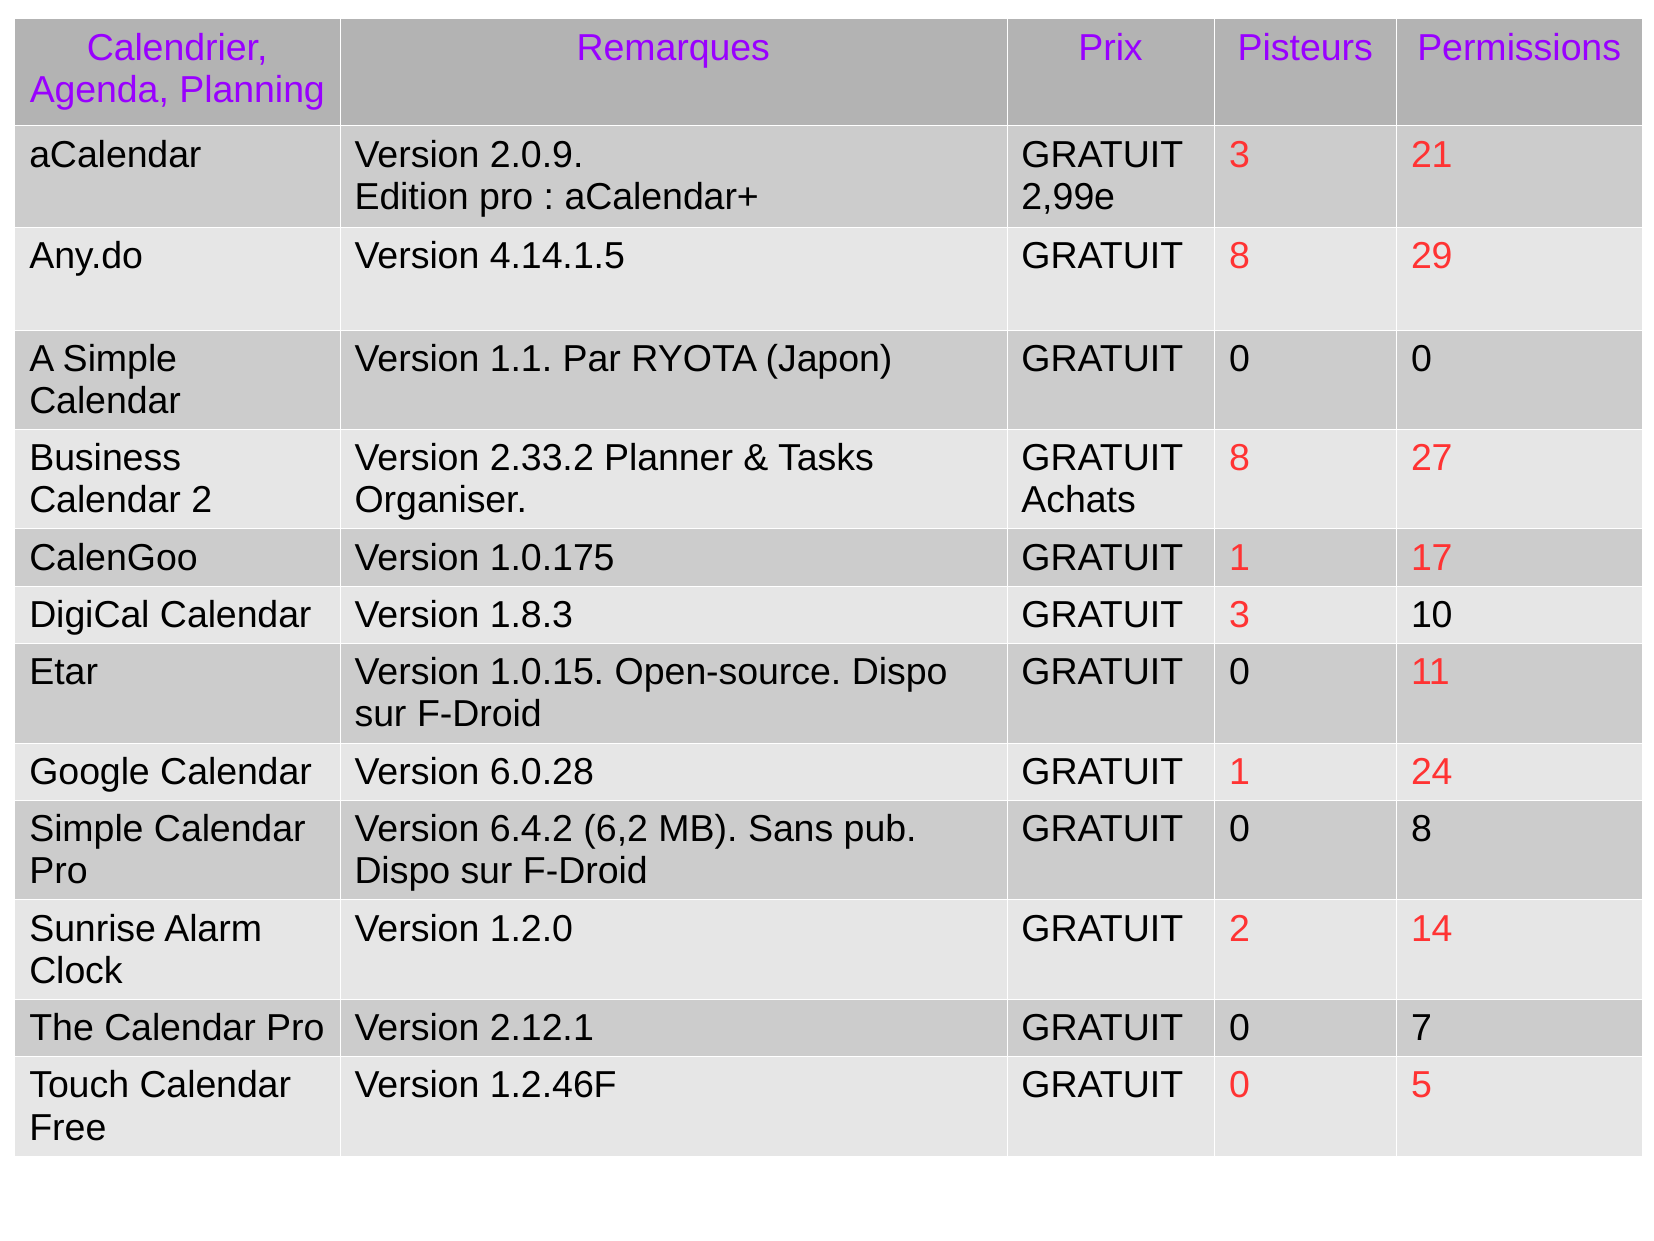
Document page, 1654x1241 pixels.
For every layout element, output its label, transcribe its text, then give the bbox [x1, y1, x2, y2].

table_cell 8 [1215, 430, 1396, 528]
table_cell Version 6.4.2 (6,2 MB). Sans pub. Dispo sur F-Droid [341, 801, 1007, 899]
table_cell CalenGoo [15, 529, 340, 586]
table_cell GRATUIT [1008, 587, 1214, 643]
table_cell 8 [1215, 228, 1396, 330]
table_cell 11 [1397, 644, 1642, 743]
table_cell Google Calendar [15, 744, 340, 800]
table_cell 0 [1397, 331, 1642, 429]
table_cell Version 6.0.28 [341, 744, 1007, 800]
table_cell Version 1.0.175 [341, 529, 1007, 586]
table_cell 10 [1397, 587, 1642, 643]
table_cell Version 1.1. Par RYOTA (Japon) [341, 331, 1007, 429]
table_cell Version 1.8.3 [341, 587, 1007, 643]
table_cell GRATUIT [1008, 644, 1214, 743]
table_cell 7 [1397, 1000, 1642, 1056]
table_cell 1 [1215, 529, 1396, 586]
table_cell 0 [1215, 1000, 1396, 1056]
table_cell GRATUIT [1008, 1057, 1214, 1156]
table_cell 0 [1215, 331, 1396, 429]
table_cell 0 [1215, 801, 1396, 899]
table_cell A Simple Calendar [15, 331, 340, 429]
table_cell 5 [1397, 1057, 1642, 1156]
table_cell Touch Calendar Free [15, 1057, 340, 1156]
table_cell Version 1.2.0 [341, 900, 1007, 999]
table_cell 21 [1397, 126, 1642, 227]
table_cell 1 [1215, 744, 1396, 800]
table_cell GRATUIT [1008, 529, 1214, 586]
table_cell 24 [1397, 744, 1642, 800]
table_cell 3 [1215, 587, 1396, 643]
table_cell Version 2.33.2 Planner & Tasks Organiser. [341, 430, 1007, 528]
table_cell Version 2.12.1 [341, 1000, 1007, 1056]
table_cell GRATUIT [1008, 900, 1214, 999]
table_header Remarques [341, 19, 1007, 125]
table_cell 0 [1215, 1057, 1396, 1156]
table_cell Version 2.0.9. Edition pro : aCalendar+ [341, 126, 1007, 227]
table_cell Any.do [15, 228, 340, 330]
table_cell The Calendar Pro [15, 1000, 340, 1056]
table_header Calendrier, agenda, planning [15, 19, 340, 125]
table_cell 8 [1397, 801, 1642, 899]
table_cell Simple Calendar Pro [15, 801, 340, 899]
table_cell 27 [1397, 430, 1642, 528]
table_cell Business Calendar 2 [15, 430, 340, 528]
table_cell Version 4.14.1.5 [341, 228, 1007, 330]
table_header Pisteurs [1215, 19, 1396, 125]
table_cell Version 1.2.46F [341, 1057, 1007, 1156]
table_cell GRATUIT [1008, 228, 1214, 330]
table_cell 29 [1397, 228, 1642, 330]
table_cell 17 [1397, 529, 1642, 586]
table_cell Version 1.0.15. Open-source. Dispo sur F-Droid [341, 644, 1007, 743]
table_cell GRATUIT [1008, 744, 1214, 800]
table_cell 14 [1397, 900, 1642, 999]
table_cell aCalendar [15, 126, 340, 227]
table_cell 2 [1215, 900, 1396, 999]
table_header Prix [1008, 19, 1214, 125]
table_header Permissions [1397, 19, 1642, 125]
table_cell 0 [1215, 644, 1396, 743]
table_cell 3 [1215, 126, 1396, 227]
table_cell GRATUIT [1008, 1000, 1214, 1056]
table_cell DigiCal Calendar [15, 587, 340, 643]
table_cell Etar [15, 644, 340, 743]
table_cell GRATUIT [1008, 331, 1214, 429]
table_cell GRATUIT 2,99e [1008, 126, 1214, 227]
table_cell GRATUIT Achats [1008, 430, 1214, 528]
table_cell GRATUIT [1008, 801, 1214, 899]
table_cell Sunrise Alarm Clock [15, 900, 340, 999]
